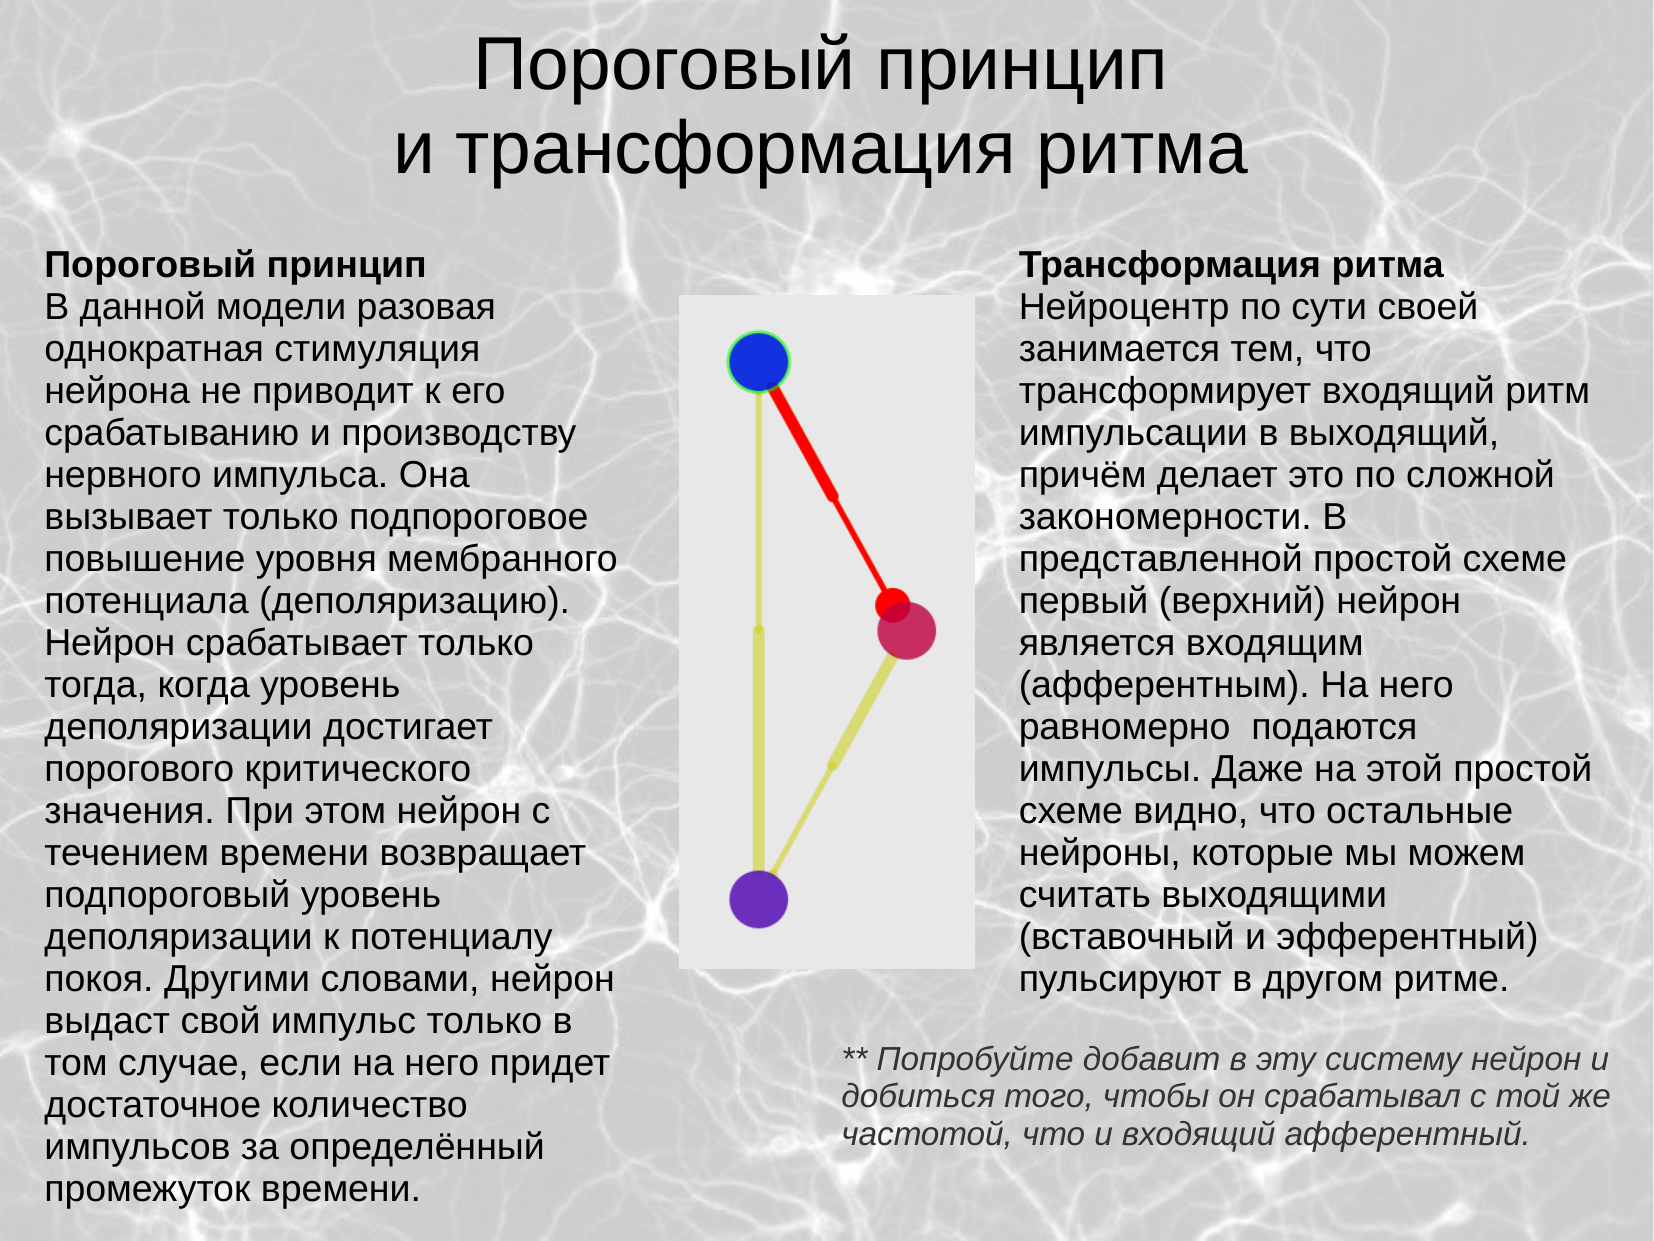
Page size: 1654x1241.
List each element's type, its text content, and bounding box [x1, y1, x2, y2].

text_box Трансформация ритма Нейроцентр по сути своей занимается тем, что трансформирует входящий ритм импульсации в выходящий, причём делает это по сложной закономерности. В представленной простой схеме первый (верхний) нейрон является входящим (афферентным). На него равномерно подаются импульсы. Даже на этой простой схеме видно, что остальные нейроны, которые мы можем считать выходящими (вставочный и эфферентный) пульсируют в другом ритме. [1003, 236, 1622, 1010]
picture [0, 0, 1654, 1241]
title Пороговый принцип и трансформация ритма [76, 2, 1565, 210]
text_box ** Попробуйте добавит в эту систему нейрон и добиться того, чтобы он срабатывал с той же частотой, что и входящий афферентный. [826, 1033, 1646, 1160]
text_box Пороговый принцип В данной модели разовая однократная стимуляция нейрона не приводит к его срабатыванию и производству нервного импульса. Она вызывает только подпороговое повышение уровня мембранного потенциала (деполяризацию). Нейрон срабатывает только тогда, когда уровень деполяризации достигает порогового критического значения. При этом нейрон с течением времени возвращает подпороговый уровень деполяризации к потенциалу покоя. Другими словами, нейрон выдаст свой импульс только в том случае, если на него придет достаточное количество импульсов за определённый промежуток времени. [29, 236, 650, 1220]
